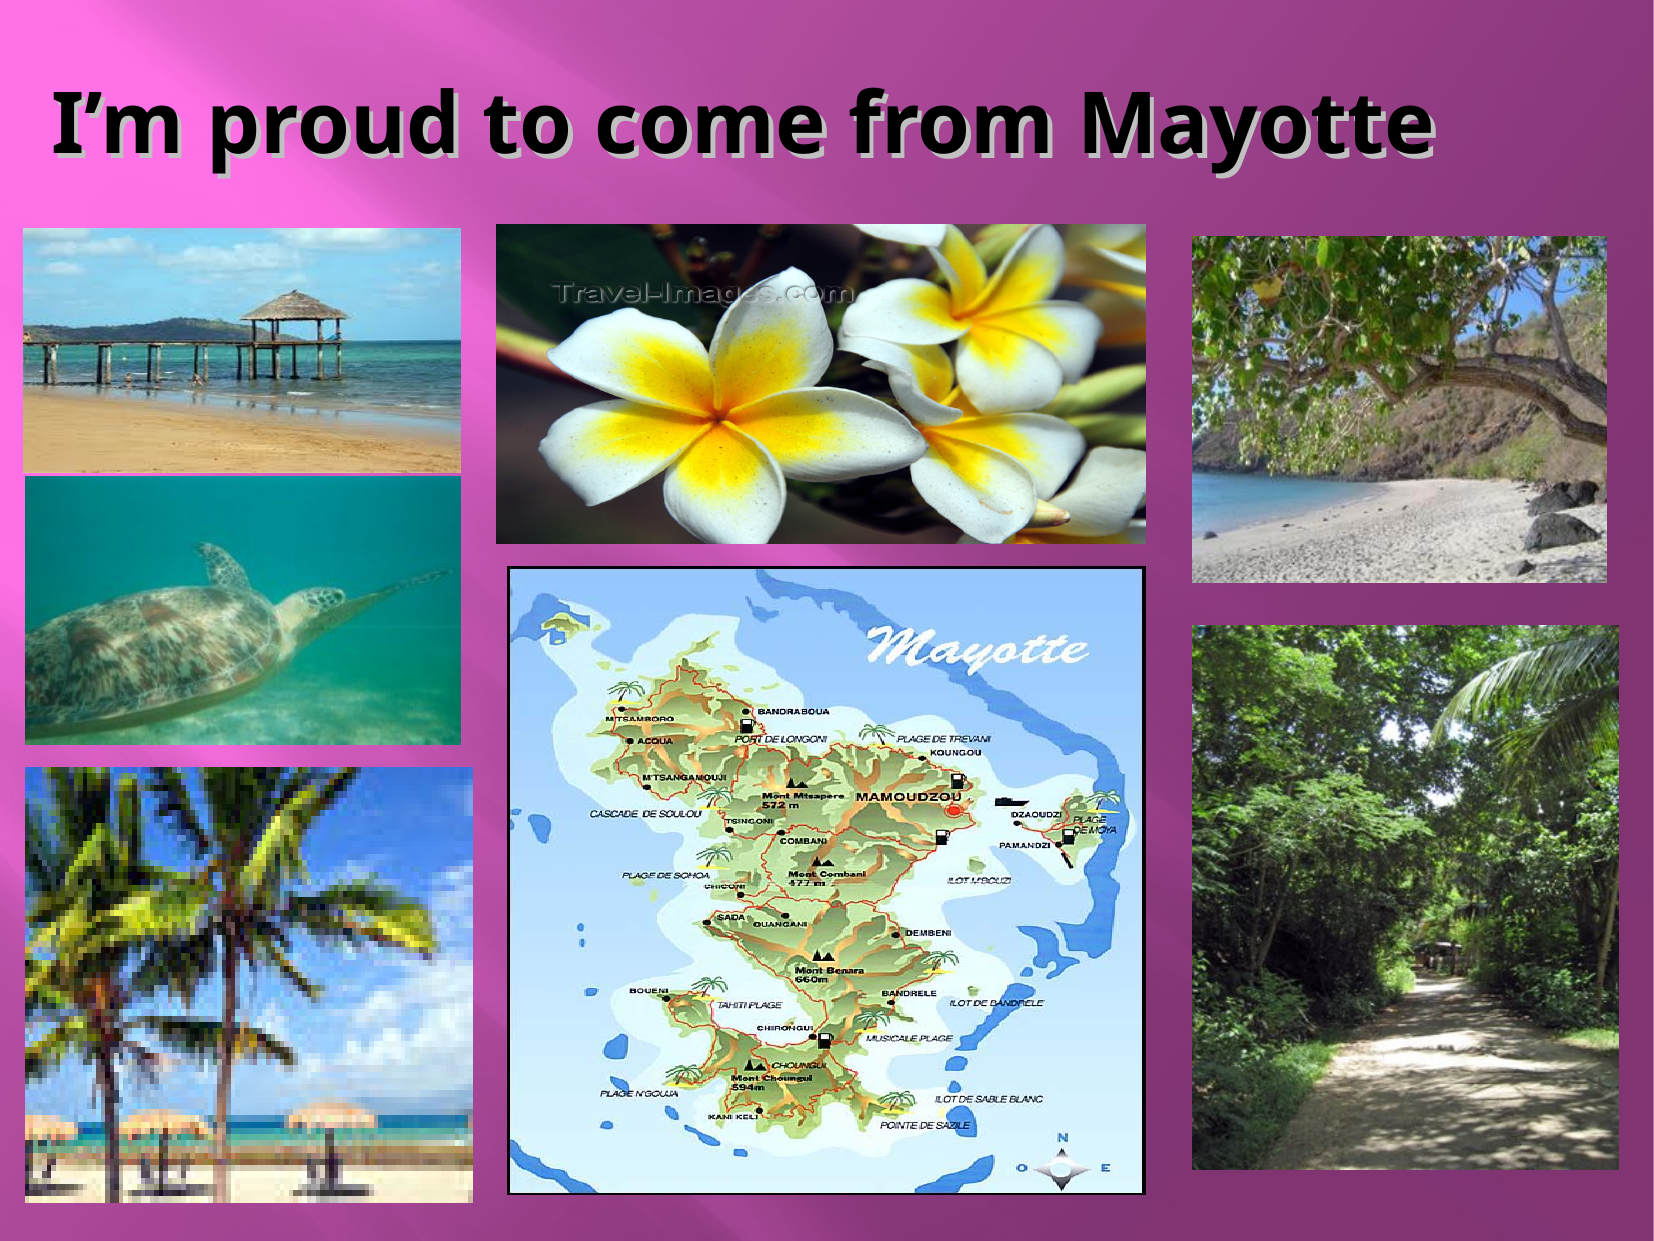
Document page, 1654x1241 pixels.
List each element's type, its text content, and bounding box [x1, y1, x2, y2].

picture [507, 566, 1146, 1196]
picture [496, 224, 1146, 544]
picture [25, 476, 461, 745]
picture [25, 767, 473, 1203]
title I’m proud to come from Mayotte [0, 29, 1489, 211]
picture [23, 228, 461, 473]
picture [1192, 625, 1619, 1170]
picture [1192, 236, 1607, 583]
